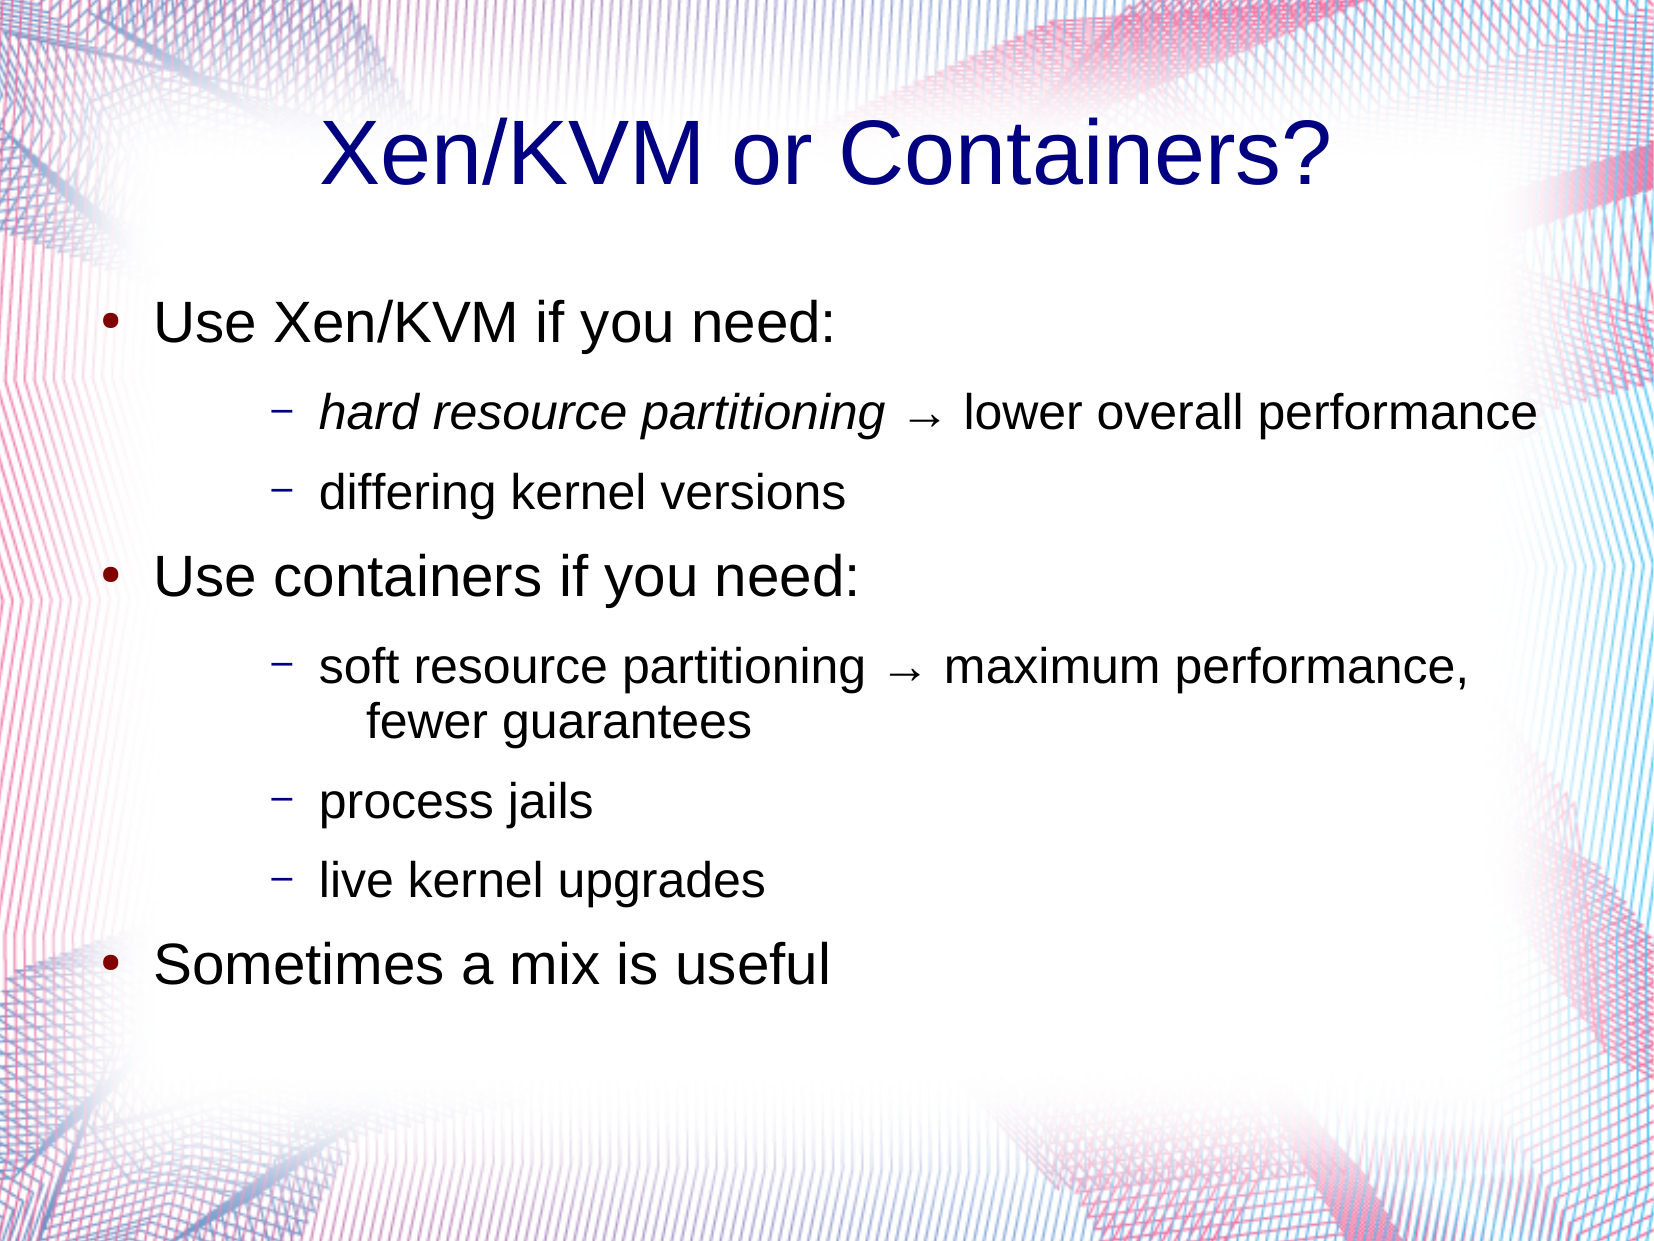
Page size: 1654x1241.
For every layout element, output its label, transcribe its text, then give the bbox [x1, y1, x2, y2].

list Use Xen/KVM if you need: hard resource partitioning → lower overall performance differing kernel versions Use containers if you need: soft resource partitioning → maximum performance, fewer guarantees process jails live kernel upgrades Sometimes a mix is useful [82, 290, 1571, 1094]
title Xen/KVM or Containers? [82, 56, 1571, 250]
picture [0, 0, 1654, 1241]
